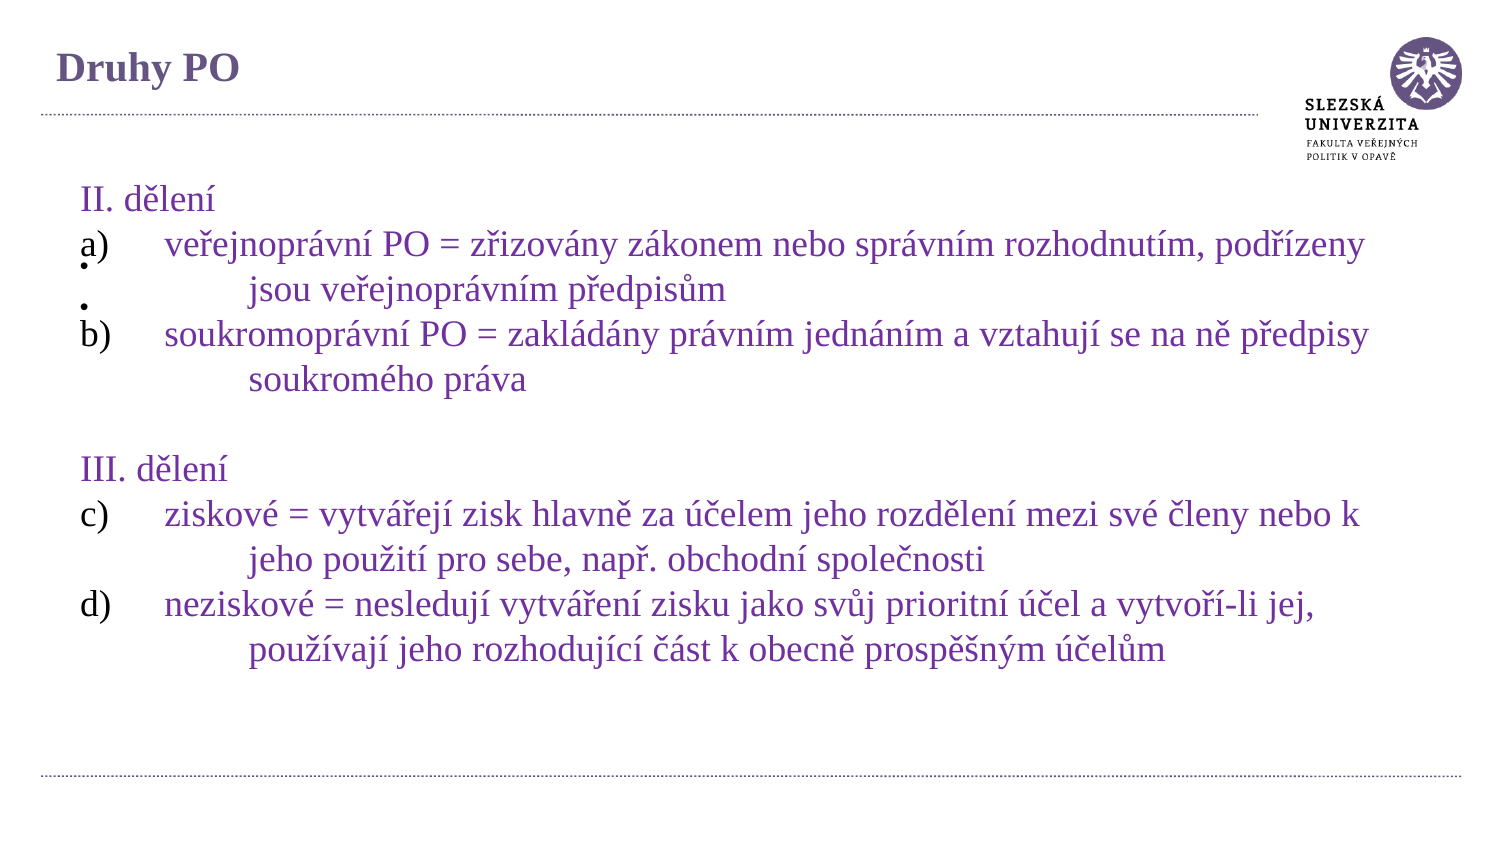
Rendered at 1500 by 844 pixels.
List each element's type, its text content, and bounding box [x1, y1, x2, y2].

text_box II. dělení veřejnoprávní PO = zřizovány zákonem nebo správním rozhodnutím, podřízeny jsou veřejnoprávním předpisům soukromoprávní PO = zakládány právním jednáním a vztahují se na ně předpisy soukromého práva III. dělení ziskové = vytvářejí zisk hlavně za účelem jeho rozdělení mezi své členy nebo k jeho použití pro sebe, např. obchodní společnosti neziskové = nesledují vytváření zisku jako svůj prioritní účel a vytvoří-li jej, používají jeho rozhodující část k obecně prospěšným účelům [64, 166, 1391, 682]
title Druhy PO [41, 32, 1070, 116]
